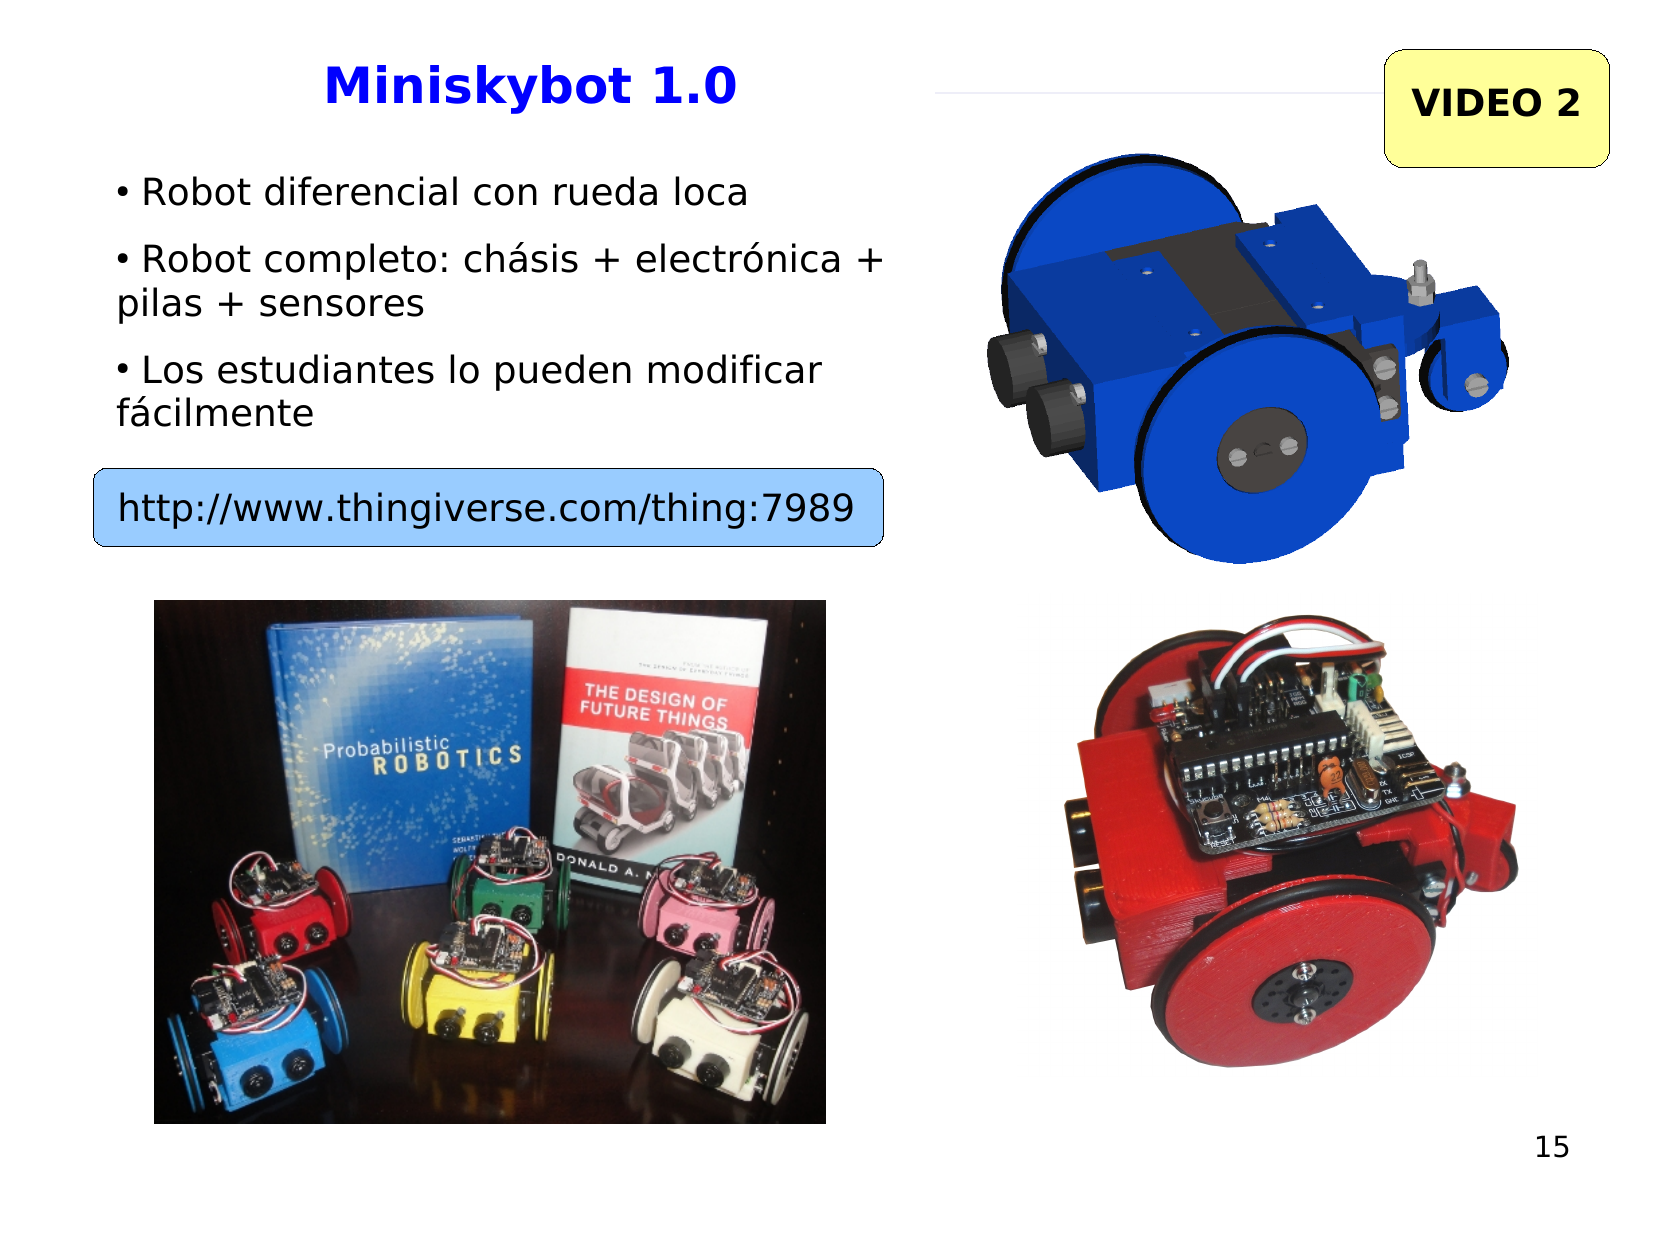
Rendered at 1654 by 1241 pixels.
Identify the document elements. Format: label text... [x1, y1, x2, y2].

text_box [93, 468, 884, 547]
text_box VIDEO 2 [1383, 73, 1603, 138]
text_box Robot diferencial con rueda loca Robot completo: chásis + electrónica + pilas + sensores Los estudiantes lo pueden modificar fácilmente [101, 163, 918, 443]
picture [935, 92, 1538, 1077]
picture [154, 600, 826, 1124]
text_box http://www.thingiverse.com/thing:7989 [102, 479, 871, 538]
text_box [1384, 49, 1610, 168]
text_box Miniskybot 1.0 [308, 49, 911, 123]
